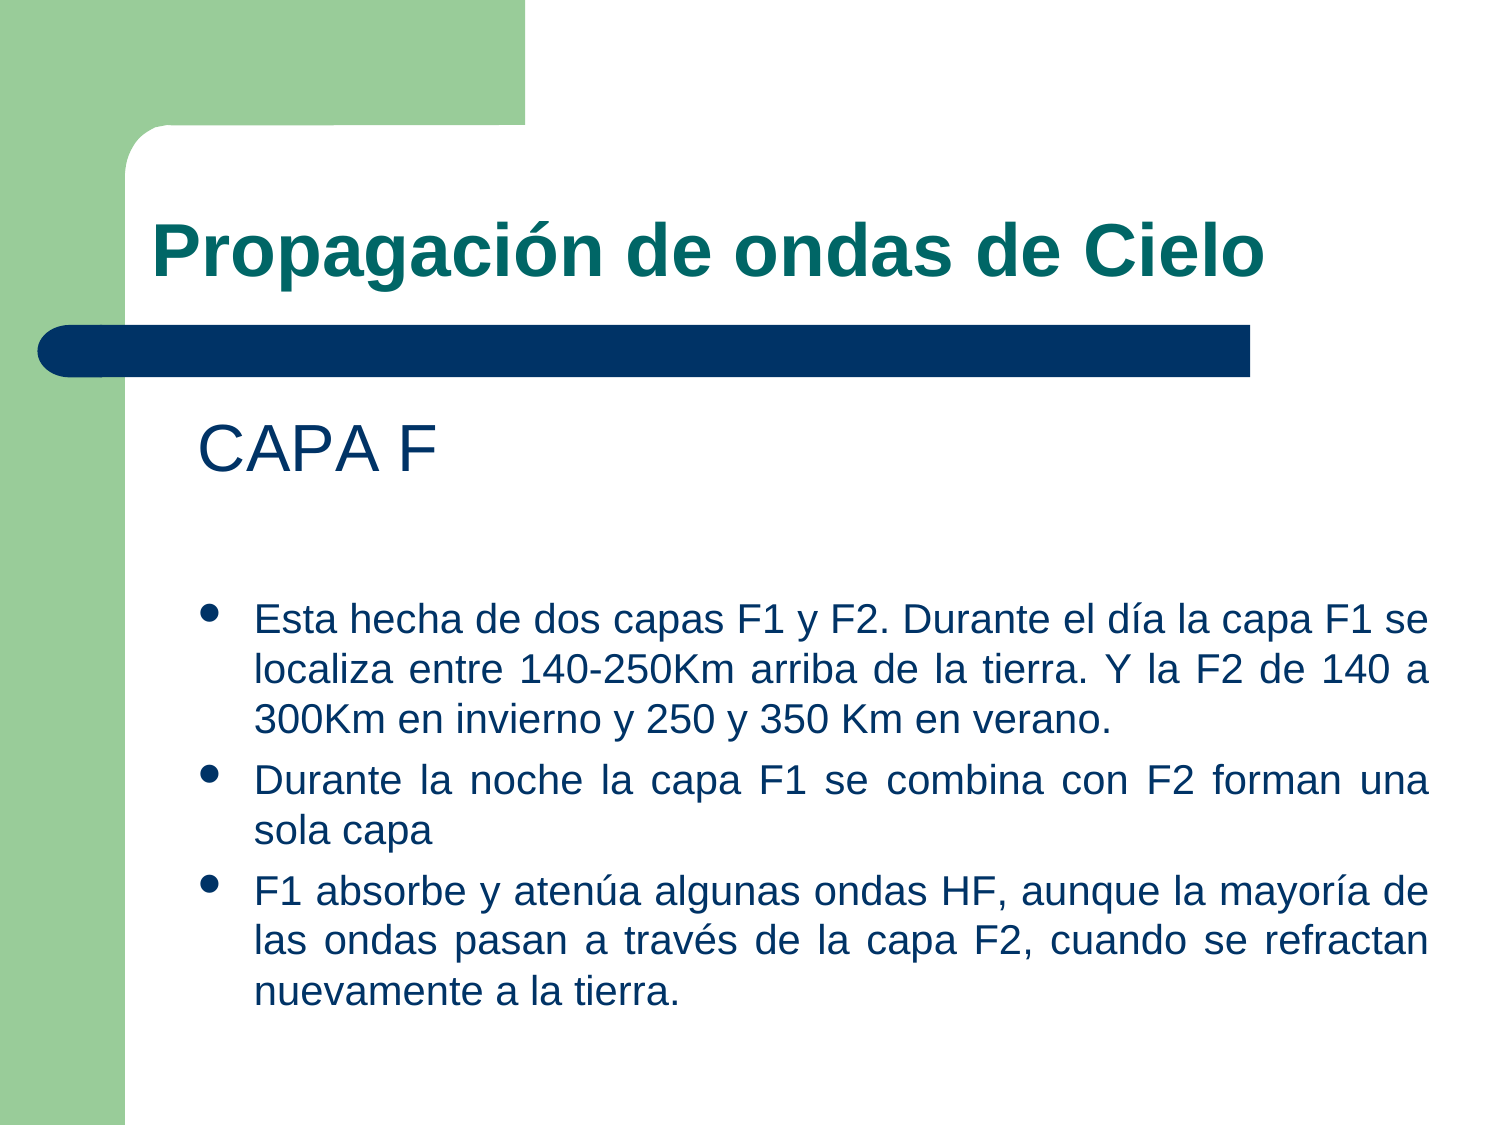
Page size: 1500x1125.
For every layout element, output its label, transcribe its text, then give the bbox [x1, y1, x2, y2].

title Propagación de ondas de Cielo [136, 136, 1414, 301]
list CAPA F Esta hecha de dos capas F1 y F2. Durante el día la capa F1 se localiza entre 140-250Km arriba de la tierra. Y la F2 de 140 a 300Km en invierno y 250 y 350 Km en verano. Durante la noche la capa F1 se combina con F2 forman una sola capa F1 absorbe y atenúa algunas ondas HF, aunque la mayoría de las ondas pasan a través de la capa F2, cuando se refractan nuevamente a la tierra. [183, 397, 1446, 1093]
